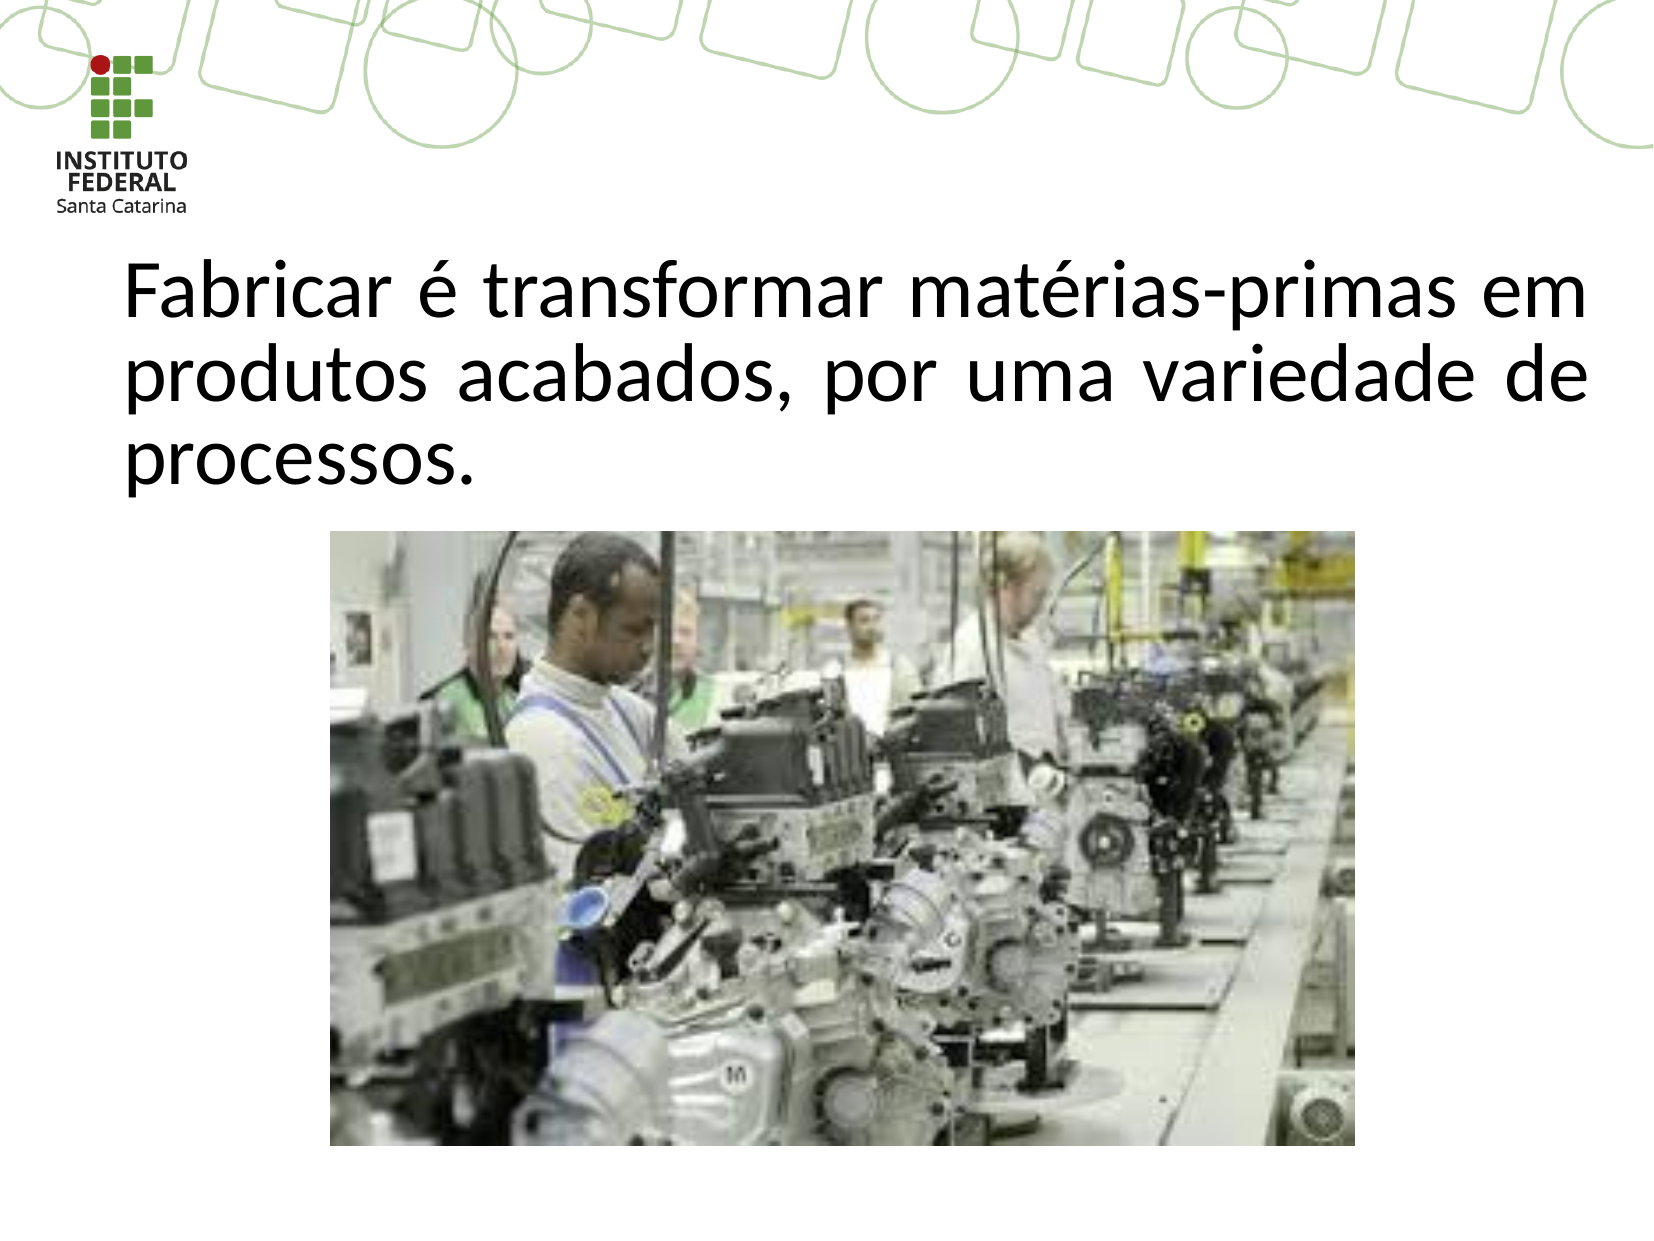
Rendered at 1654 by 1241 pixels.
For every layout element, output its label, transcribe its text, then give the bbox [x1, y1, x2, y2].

picture [0, 0, 1654, 1169]
text_box Fabricar é transformar matérias-primas em produtos acabados, por uma variedade de processos. [108, 248, 1607, 513]
